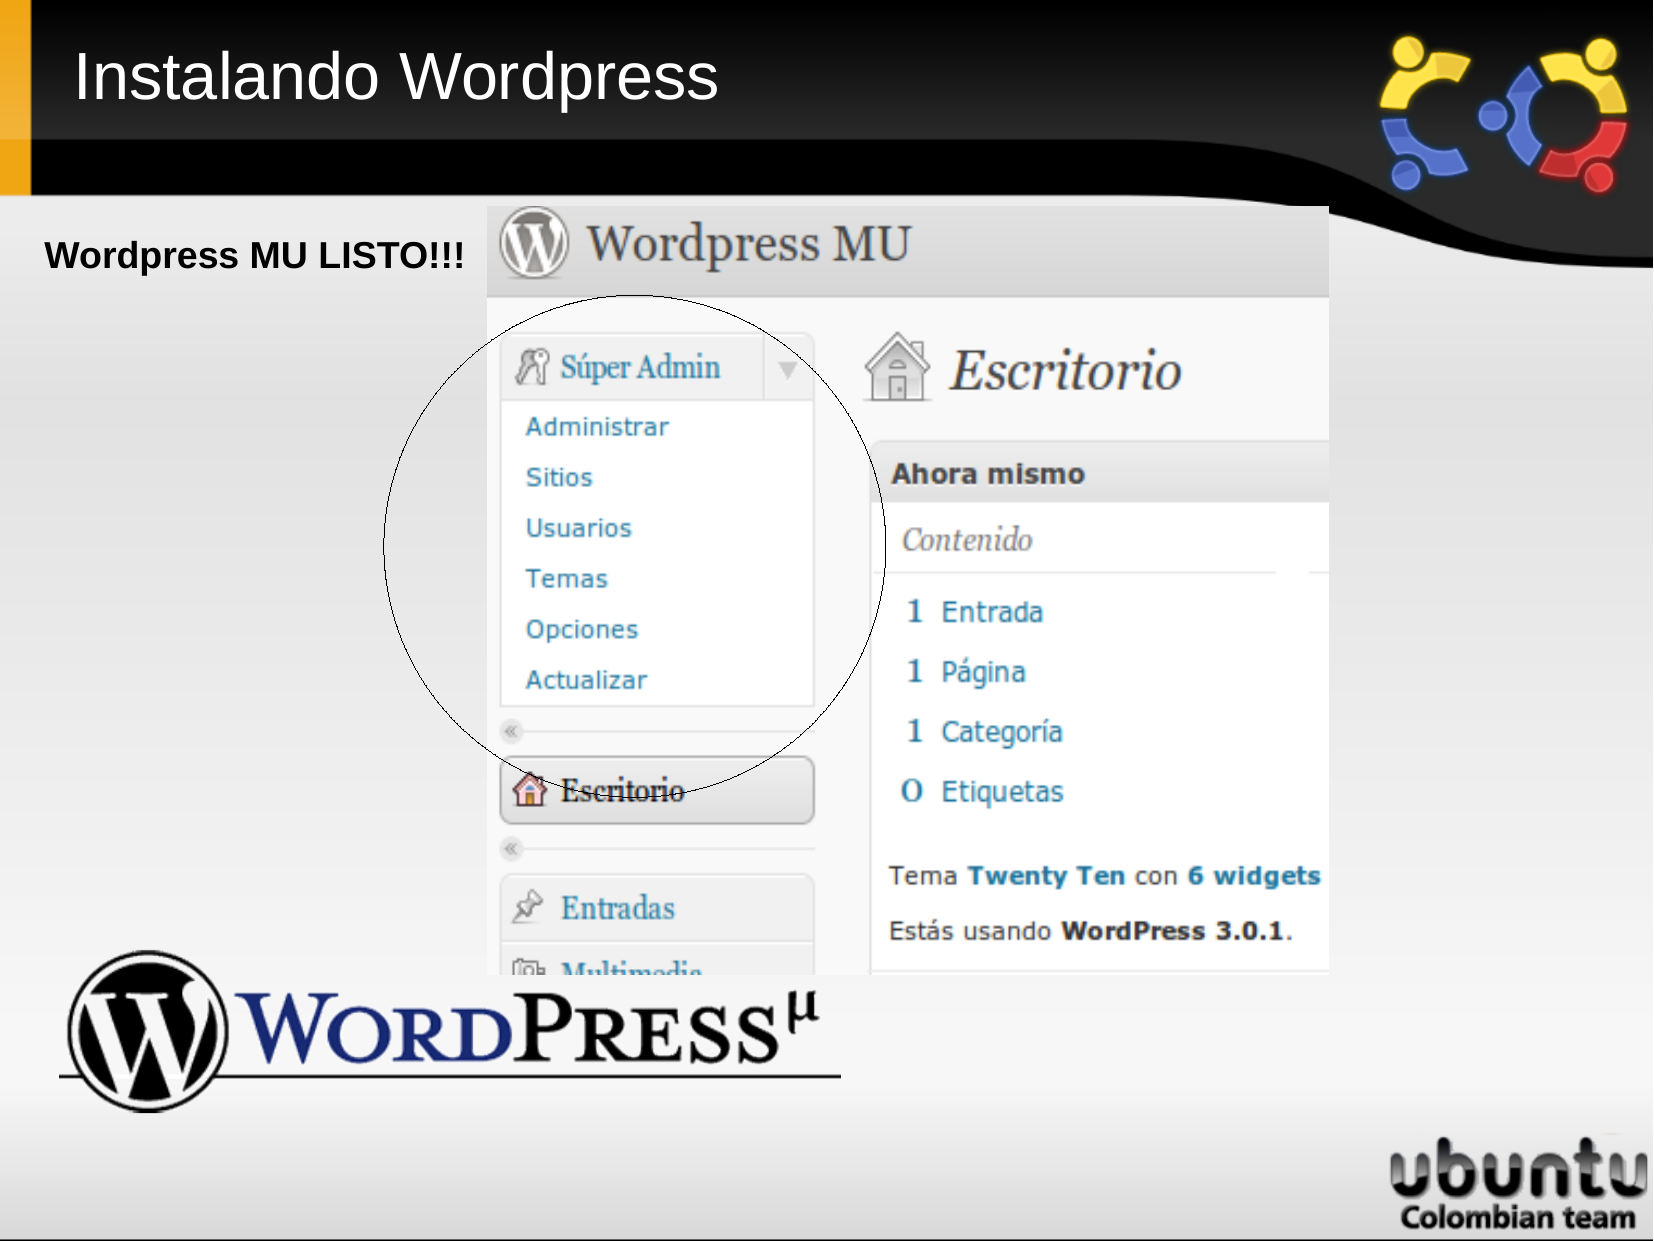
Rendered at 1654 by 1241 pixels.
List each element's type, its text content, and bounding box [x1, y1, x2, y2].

text_box Wordpress MU LISTO!!! [29, 227, 487, 285]
text_box Wordpress MU LISTO!!! [1329, 227, 1536, 285]
picture [0, 0, 1654, 1241]
text_box Instalando Wordpress [59, 31, 1300, 122]
